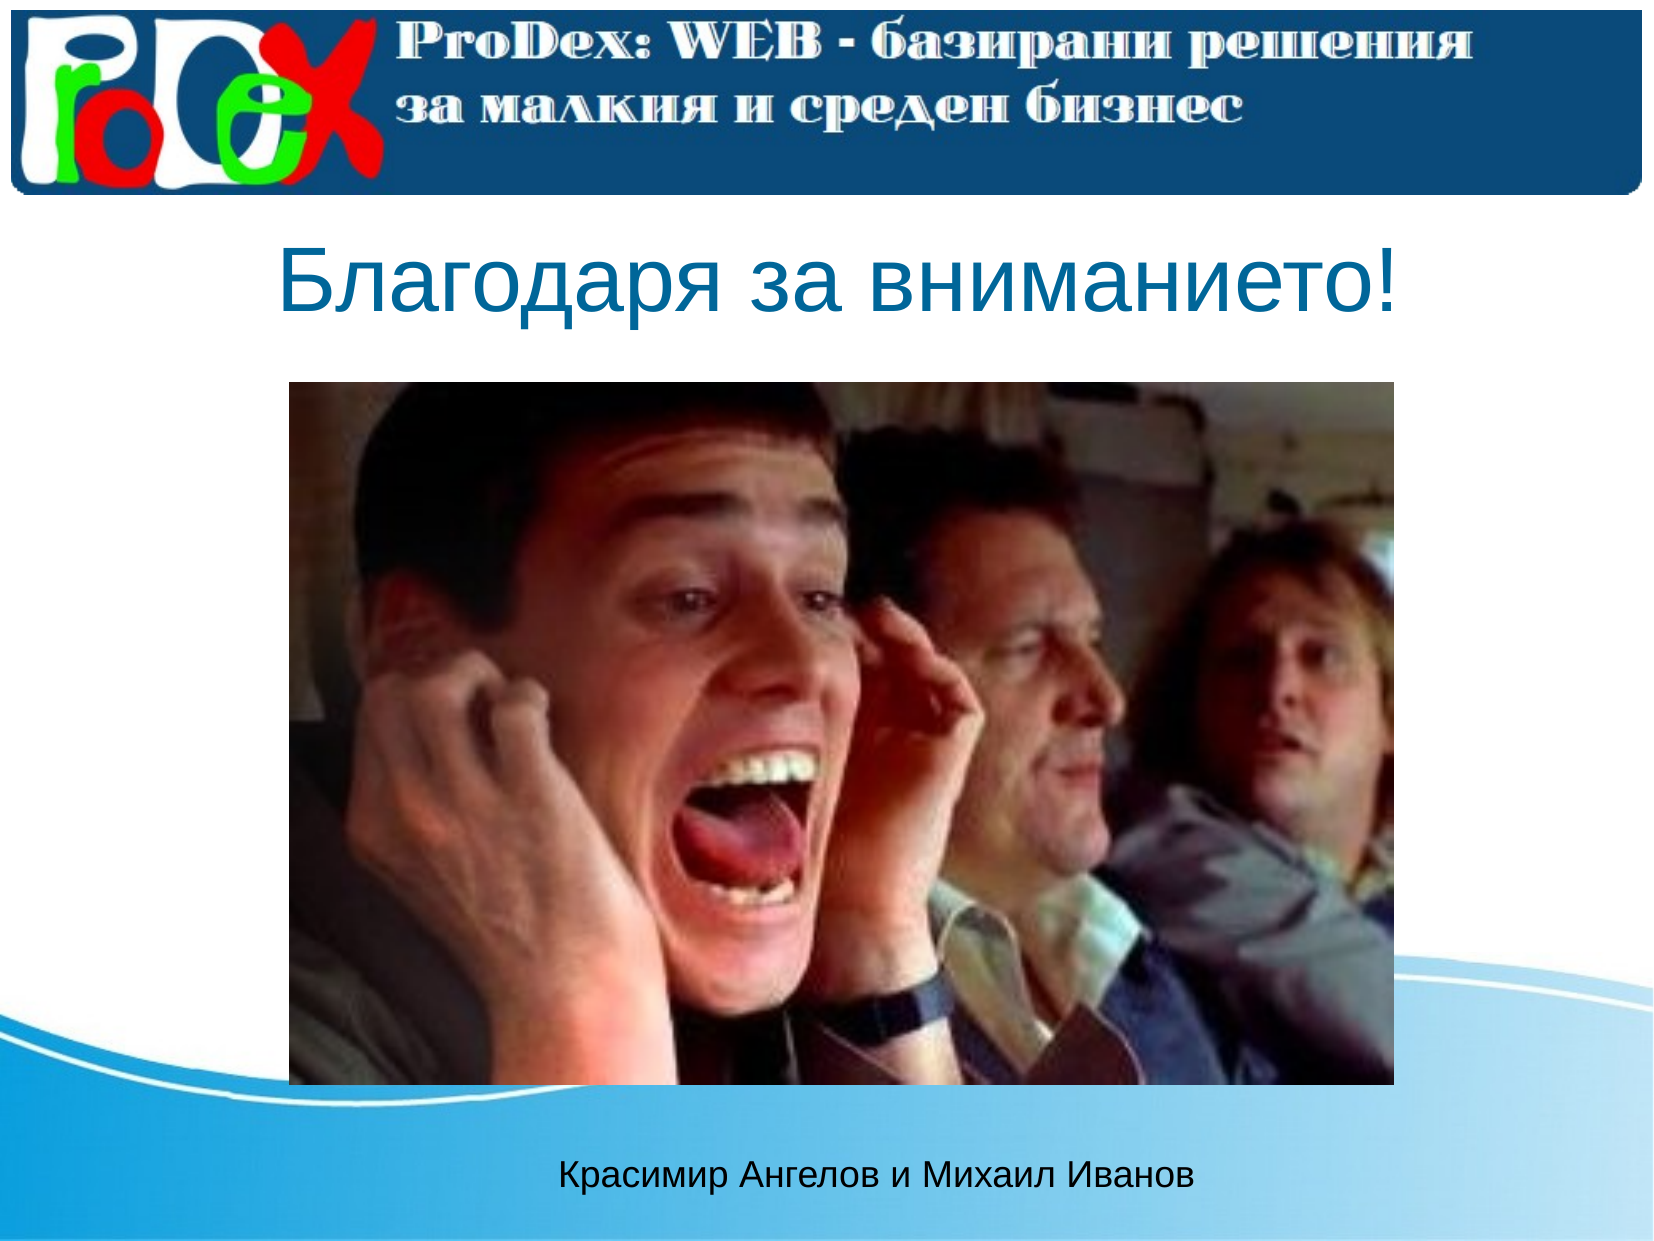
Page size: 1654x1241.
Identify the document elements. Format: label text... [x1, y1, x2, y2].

picture [0, 382, 1654, 1241]
picture [11, 10, 1642, 195]
text_box Красимир Ангелов и Михаил Иванов [543, 1145, 1211, 1203]
title Благодаря за вниманието! [94, 223, 1583, 337]
